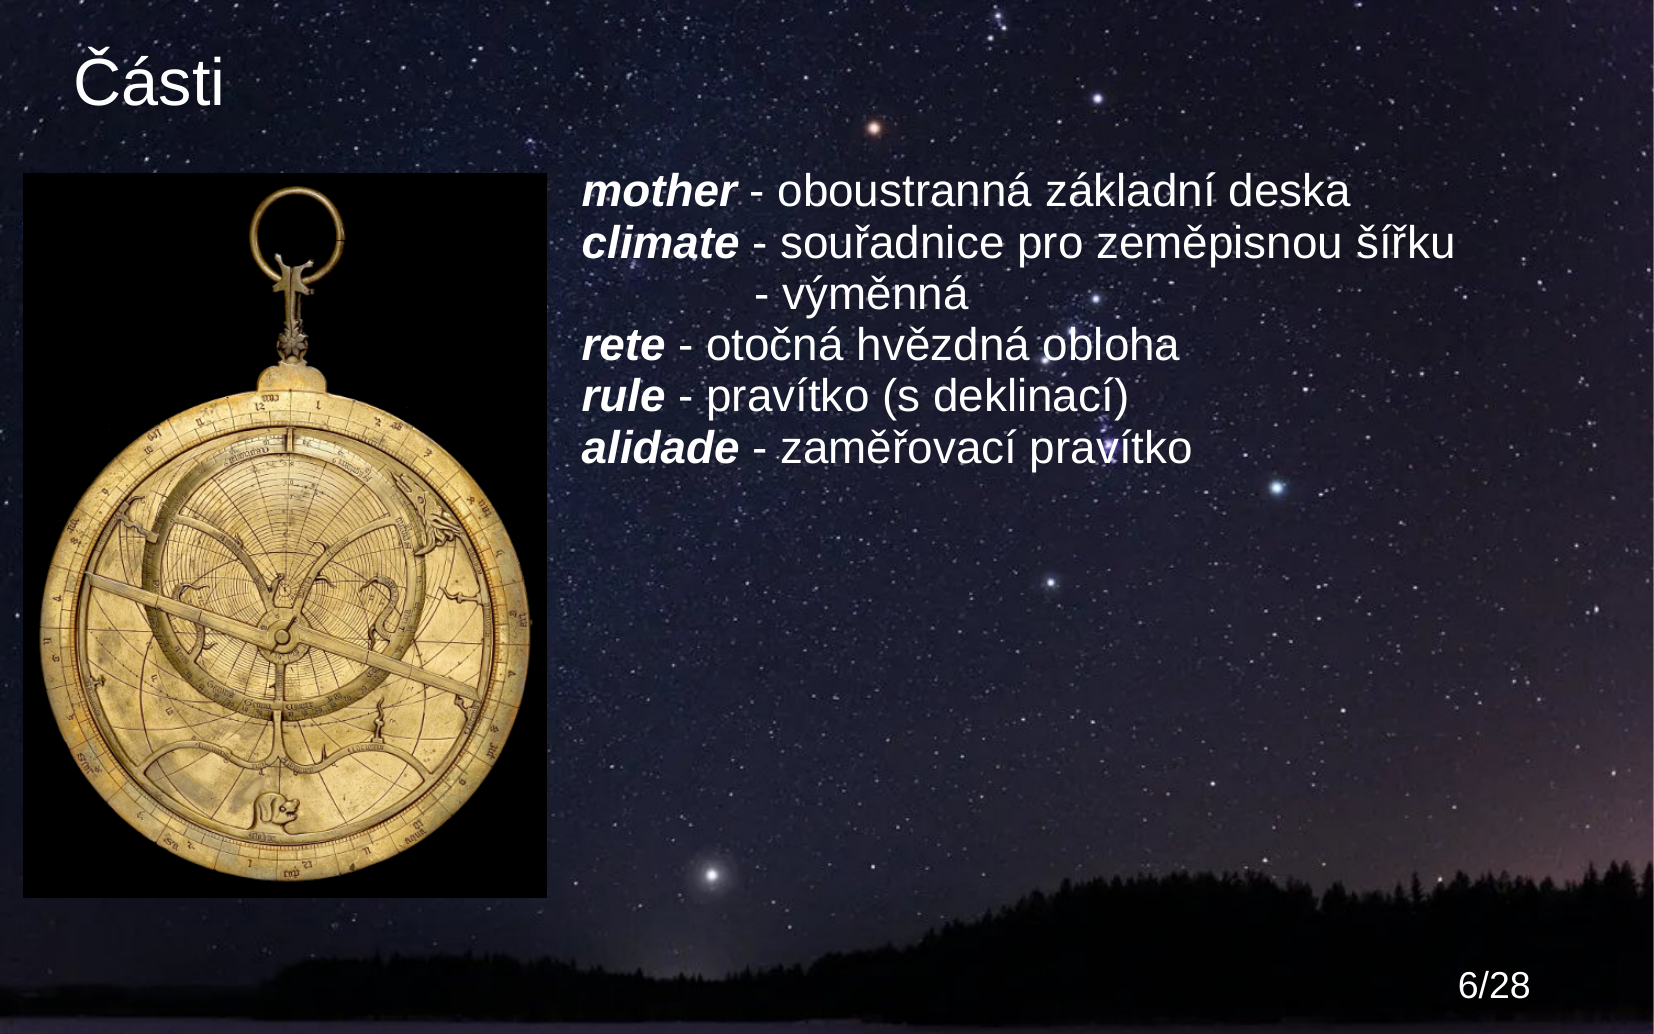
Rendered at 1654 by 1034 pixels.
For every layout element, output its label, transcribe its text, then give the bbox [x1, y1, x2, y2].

text_box Části [59, 37, 1123, 128]
picture [0, 0, 1654, 1034]
text_box mother - oboustranná základní deska climate - souřadnice pro zeměpisnou šířku - výměnná rete - otočná hvězdná obloha rule - pravítko (s deklinací) alidade - zaměřovací pravítko [566, 157, 1642, 532]
picture [1462, 975, 1468, 984]
picture [1463, 984, 1468, 996]
text_box <číslo>/28 [1468, 957, 1654, 1028]
